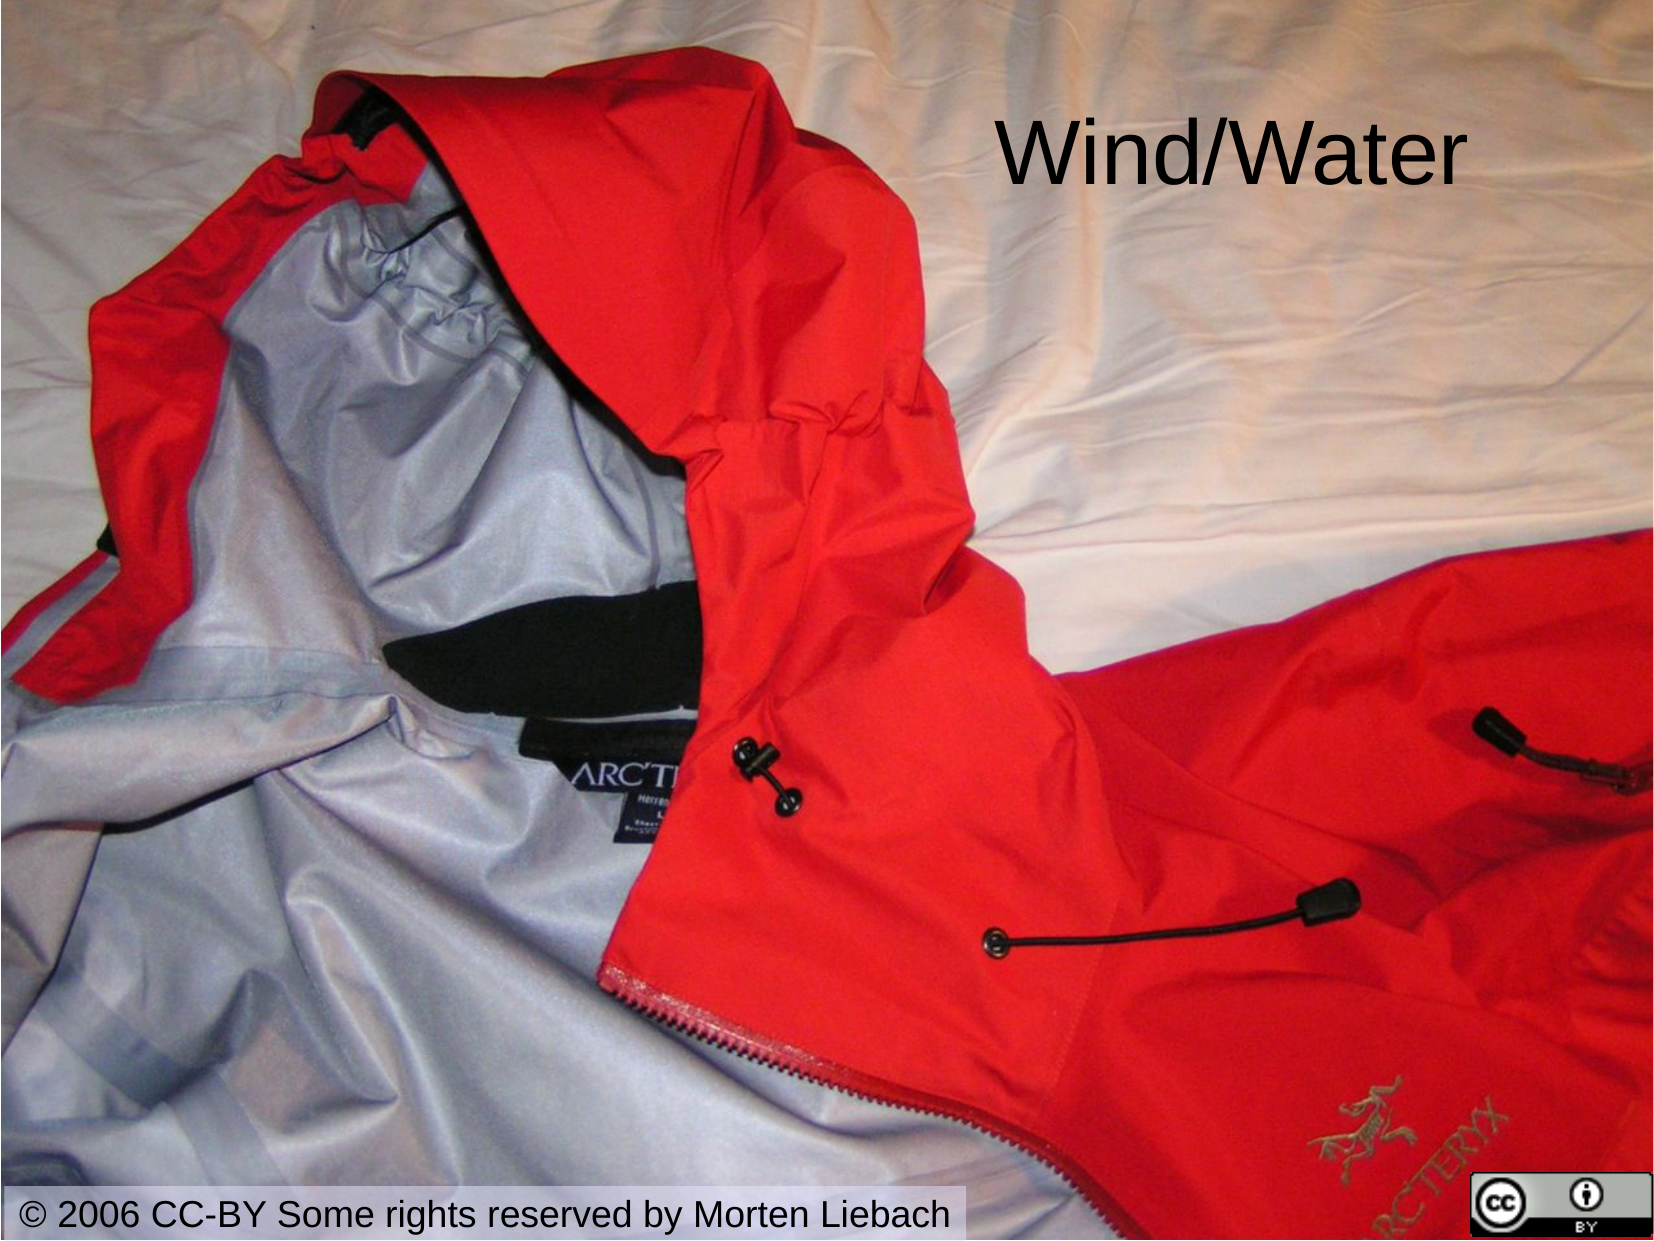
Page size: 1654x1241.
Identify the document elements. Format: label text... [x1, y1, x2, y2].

picture [1, 0, 1654, 1240]
title Wind/Water [893, 49, 1571, 257]
text_box © 2006 CC-BY Some rights reserved by Morten Liebach [4, 1186, 967, 1241]
